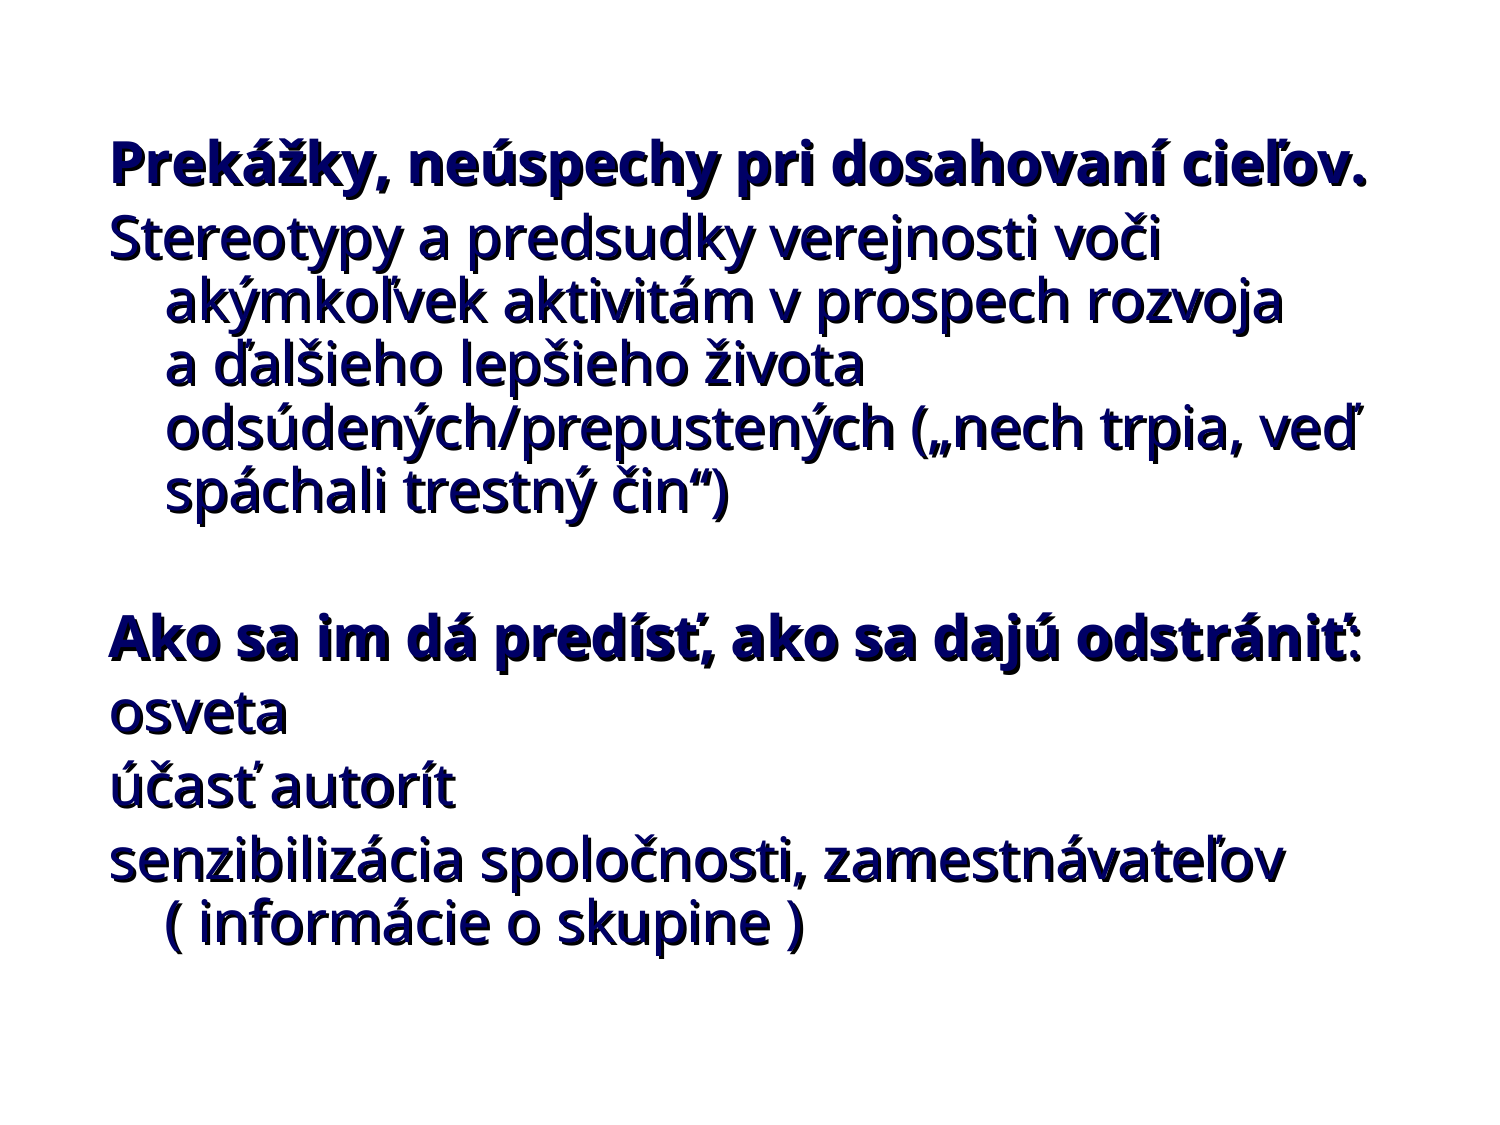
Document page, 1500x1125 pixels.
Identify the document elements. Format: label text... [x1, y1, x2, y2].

list Prekážky, neúspechy pri dosahovaní cieľov. Stereotypy a predsudky verejnosti voči akýmkoľvek aktivitám v prospech rozvoja a ďalšieho lepšieho života odsúdených/prepustených („nech trpia, veď spáchali trestný čin“) Ako sa im dá predísť, ako sa dajú odstrániť: osveta účasť autorít senzibilizácia spoločnosti, zamestnávateľov ( informácie o skupine ) [93, 124, 1418, 975]
